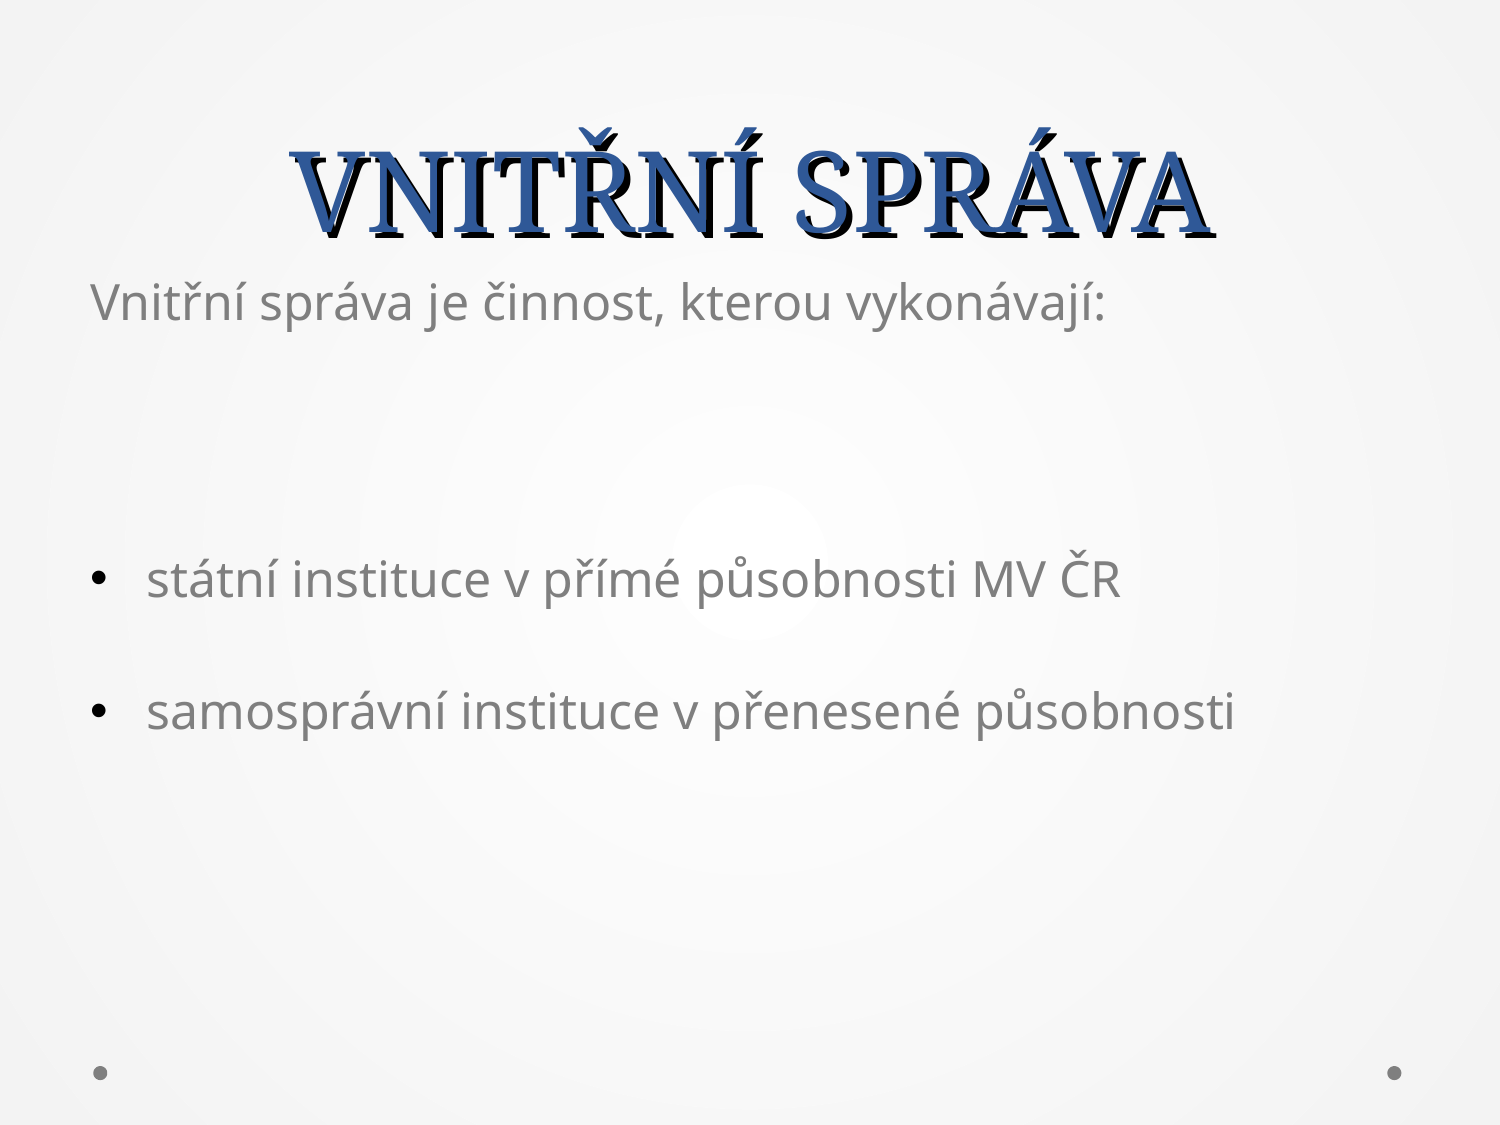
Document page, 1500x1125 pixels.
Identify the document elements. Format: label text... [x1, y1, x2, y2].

title VNITŘNÍ SPRÁVA [75, 0, 1426, 262]
list Vnitřní správa je činnost, kterou vykonávají: státní instituce v přímé působnosti MV ČR samosprávní instituce v přenesené působnosti [75, 262, 1426, 1005]
